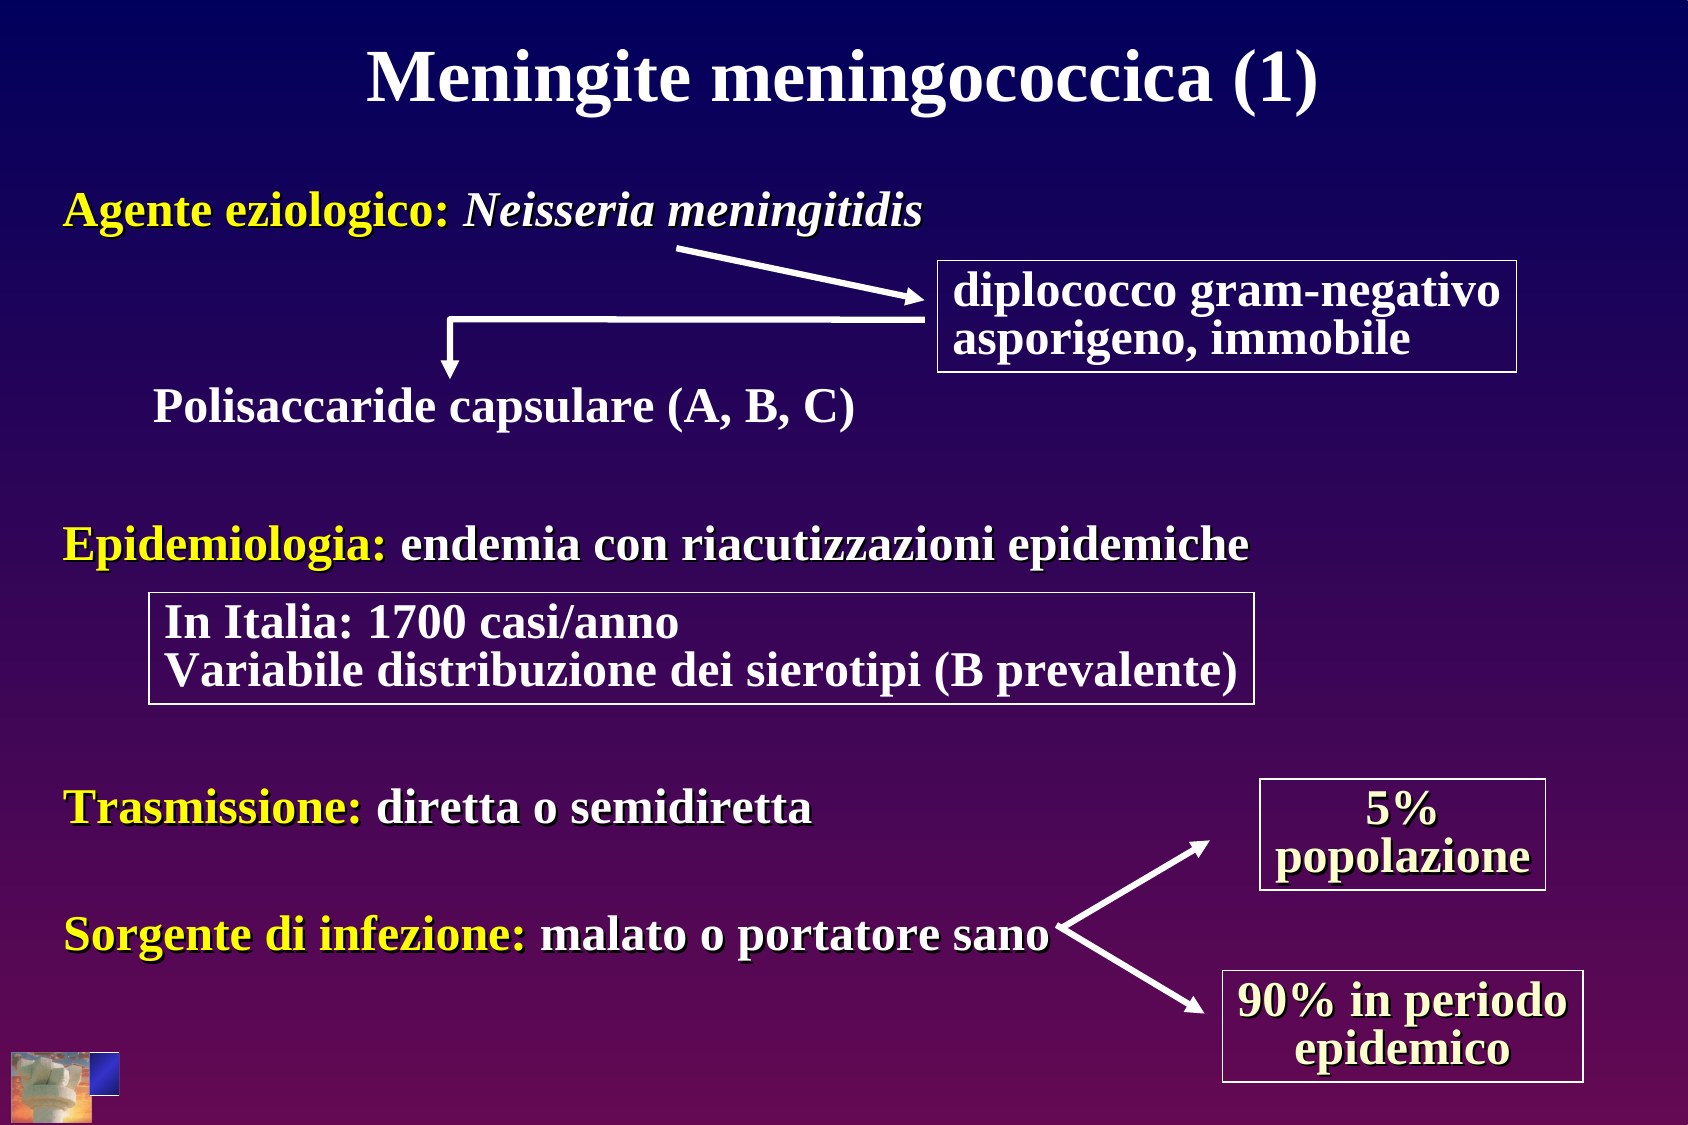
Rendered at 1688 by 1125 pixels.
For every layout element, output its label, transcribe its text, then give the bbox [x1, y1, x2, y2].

text_box Trasmissione: diretta o semidiretta [48, 777, 828, 842]
text_box [89, 1052, 120, 1096]
text_box diplococco gram-negativo asporigeno, immobile [937, 260, 1517, 372]
text_box 90% in periodo epidemico [1222, 970, 1583, 1082]
text_box Agente eziologico: Neisseria meningitidis [47, 180, 939, 244]
text_box 5% popolazione [1260, 778, 1546, 891]
text_box In Italia: 1700 casi/anno Variabile distribuzione dei sierotipi (B prevalente) [149, 592, 1255, 705]
text_box Sorgente di infezione: malato o portatore sano [48, 904, 1066, 969]
text_box Polisaccaride capsulare (A, B, C) [138, 376, 872, 441]
text_box Meningite meningococcica (1) [126, 24, 1561, 118]
picture [11, 1052, 92, 1123]
text_box Epidemiologia: endemia con riacutizzazioni epidemiche [47, 514, 1266, 578]
